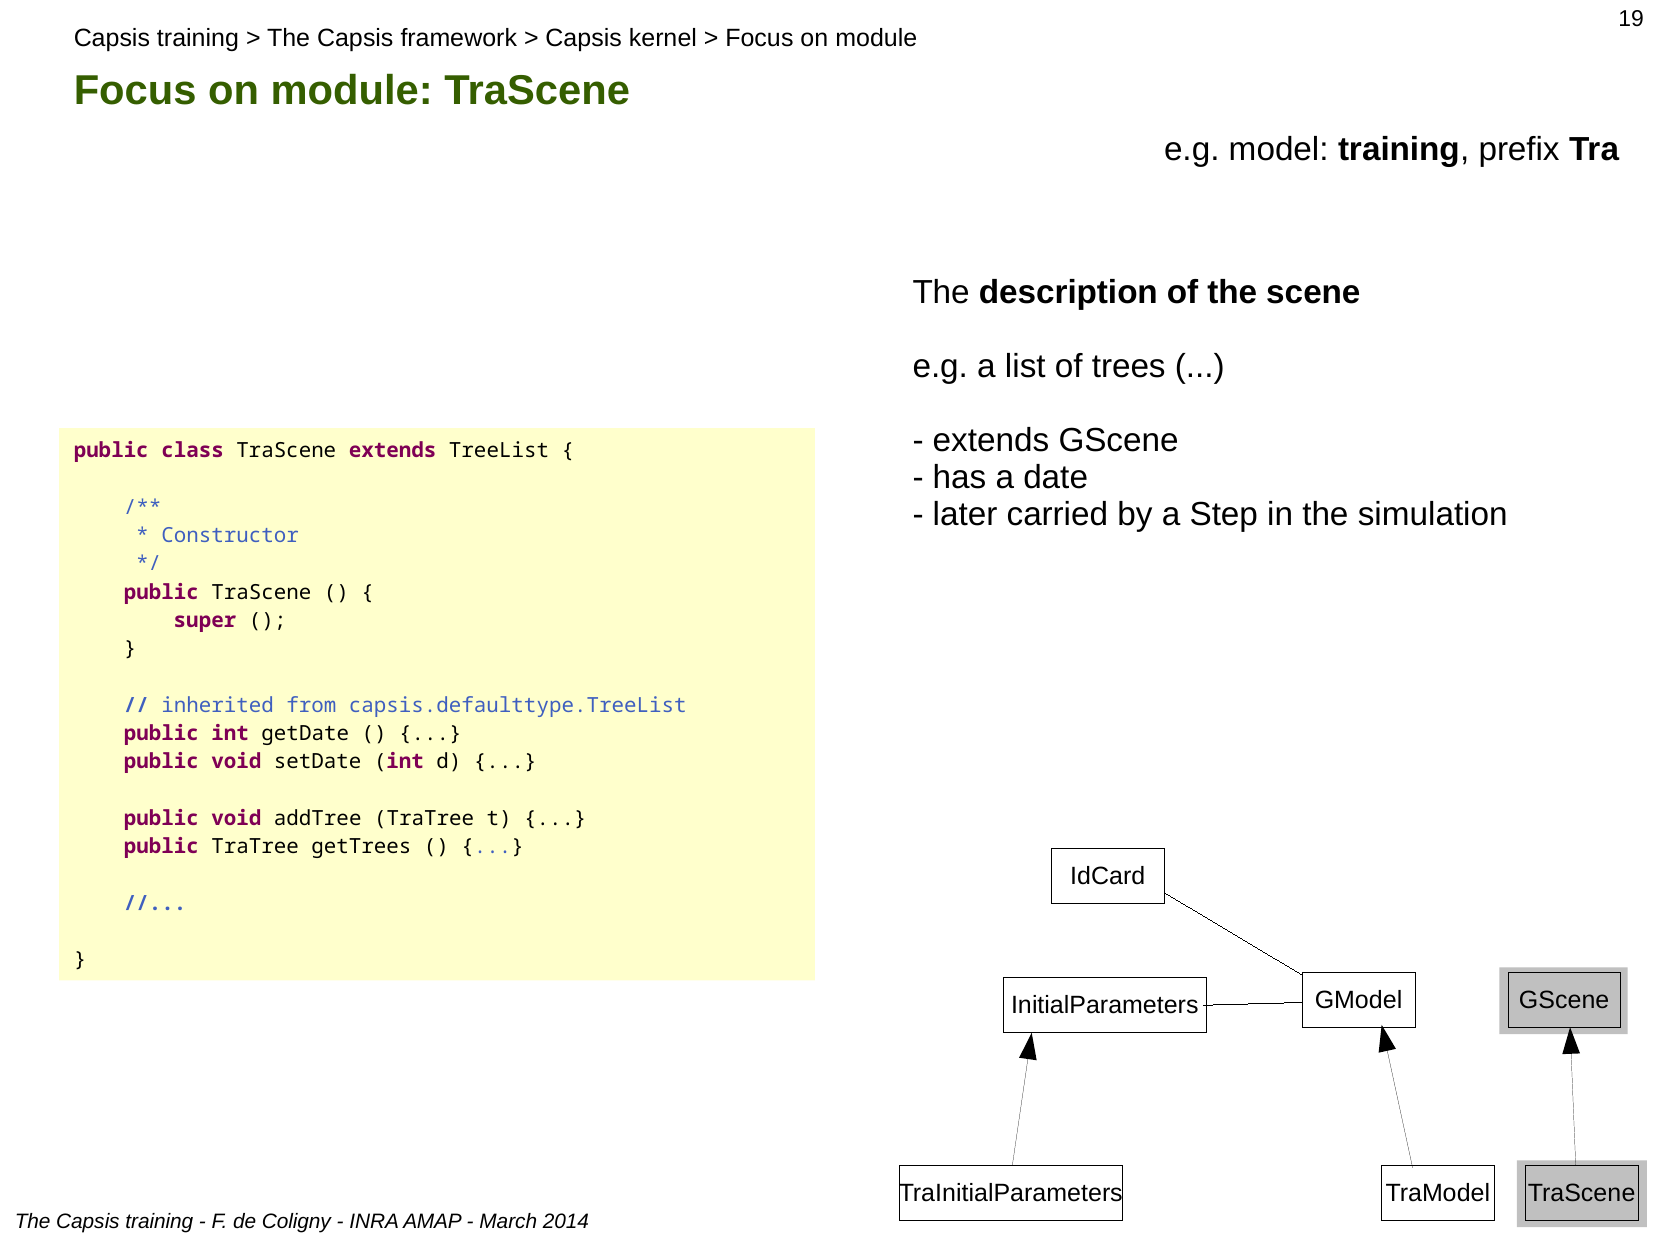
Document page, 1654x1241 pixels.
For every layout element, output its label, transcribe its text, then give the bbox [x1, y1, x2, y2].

text_box TraModel [1381, 1165, 1495, 1201]
text_box [1516, 1160, 1575, 1201]
text_box Capsis training > The Capsis framework > Capsis kernel > Focus on module [59, 16, 1004, 59]
text_box The description of the scene e.g. a list of trees (...) - extends GScene - has a date - later carried by a Step in the simulation [897, 265, 1545, 544]
text_box GScene [1508, 972, 1621, 1028]
text_box e.g. model: training, prefix Tra [1034, 123, 1634, 176]
text_box InitialParameters [1003, 977, 1207, 1033]
text_box [1576, 1160, 1647, 1201]
text_box The Capsis training - F. de Coligny - INRA AMAP - March 2014 [0, 1201, 1654, 1241]
text_box [1499, 967, 1628, 1035]
text_box IdCard [1051, 848, 1165, 904]
text_box TraScene [1525, 1165, 1639, 1201]
text_box Focus on module: TraScene [59, 59, 1016, 121]
text_box GModel [1302, 972, 1416, 1028]
text_box TraInitialParameters [899, 1165, 1123, 1201]
text_box public class TraScene extends TreeList { /** * Constructor */ public TraScene () { super (); } // inherited from capsis.defaulttype.TreeList public int getDate () {...} public void setDate (int d) {...} public void addTree (TraTree t) {...} public TraTree getTrees () {...} //... } [59, 428, 815, 934]
